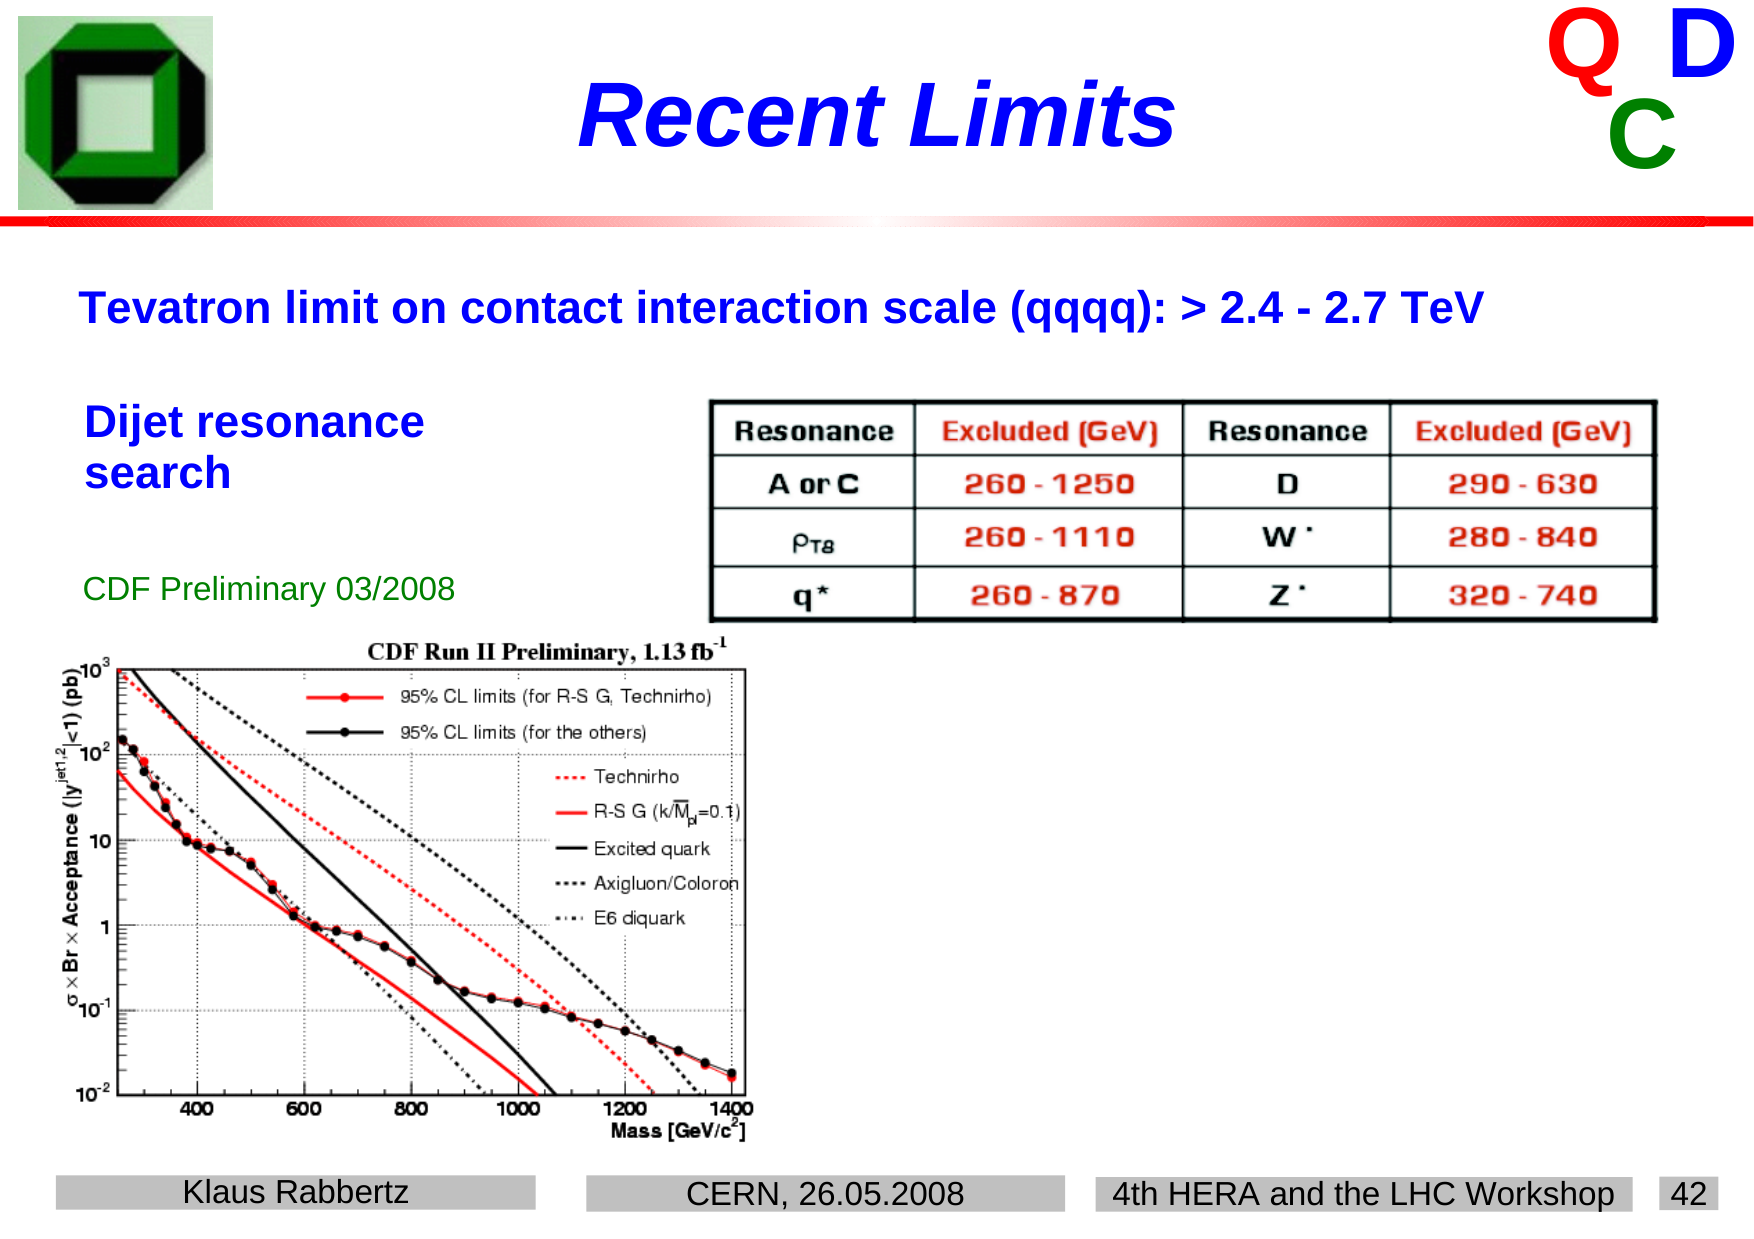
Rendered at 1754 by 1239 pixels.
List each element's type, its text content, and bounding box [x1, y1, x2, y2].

title Recent Limits [220, 27, 1536, 202]
text_box Dijet resonance search [72, 384, 431, 511]
text_box CDF Preliminary 03/2008 [70, 559, 469, 620]
picture [39, 391, 1667, 1149]
picture [18, 16, 213, 210]
text_box Tevatron limit on contact interaction scale (qqqq): > 2.4 - 2.7 TeV [66, 269, 1468, 345]
